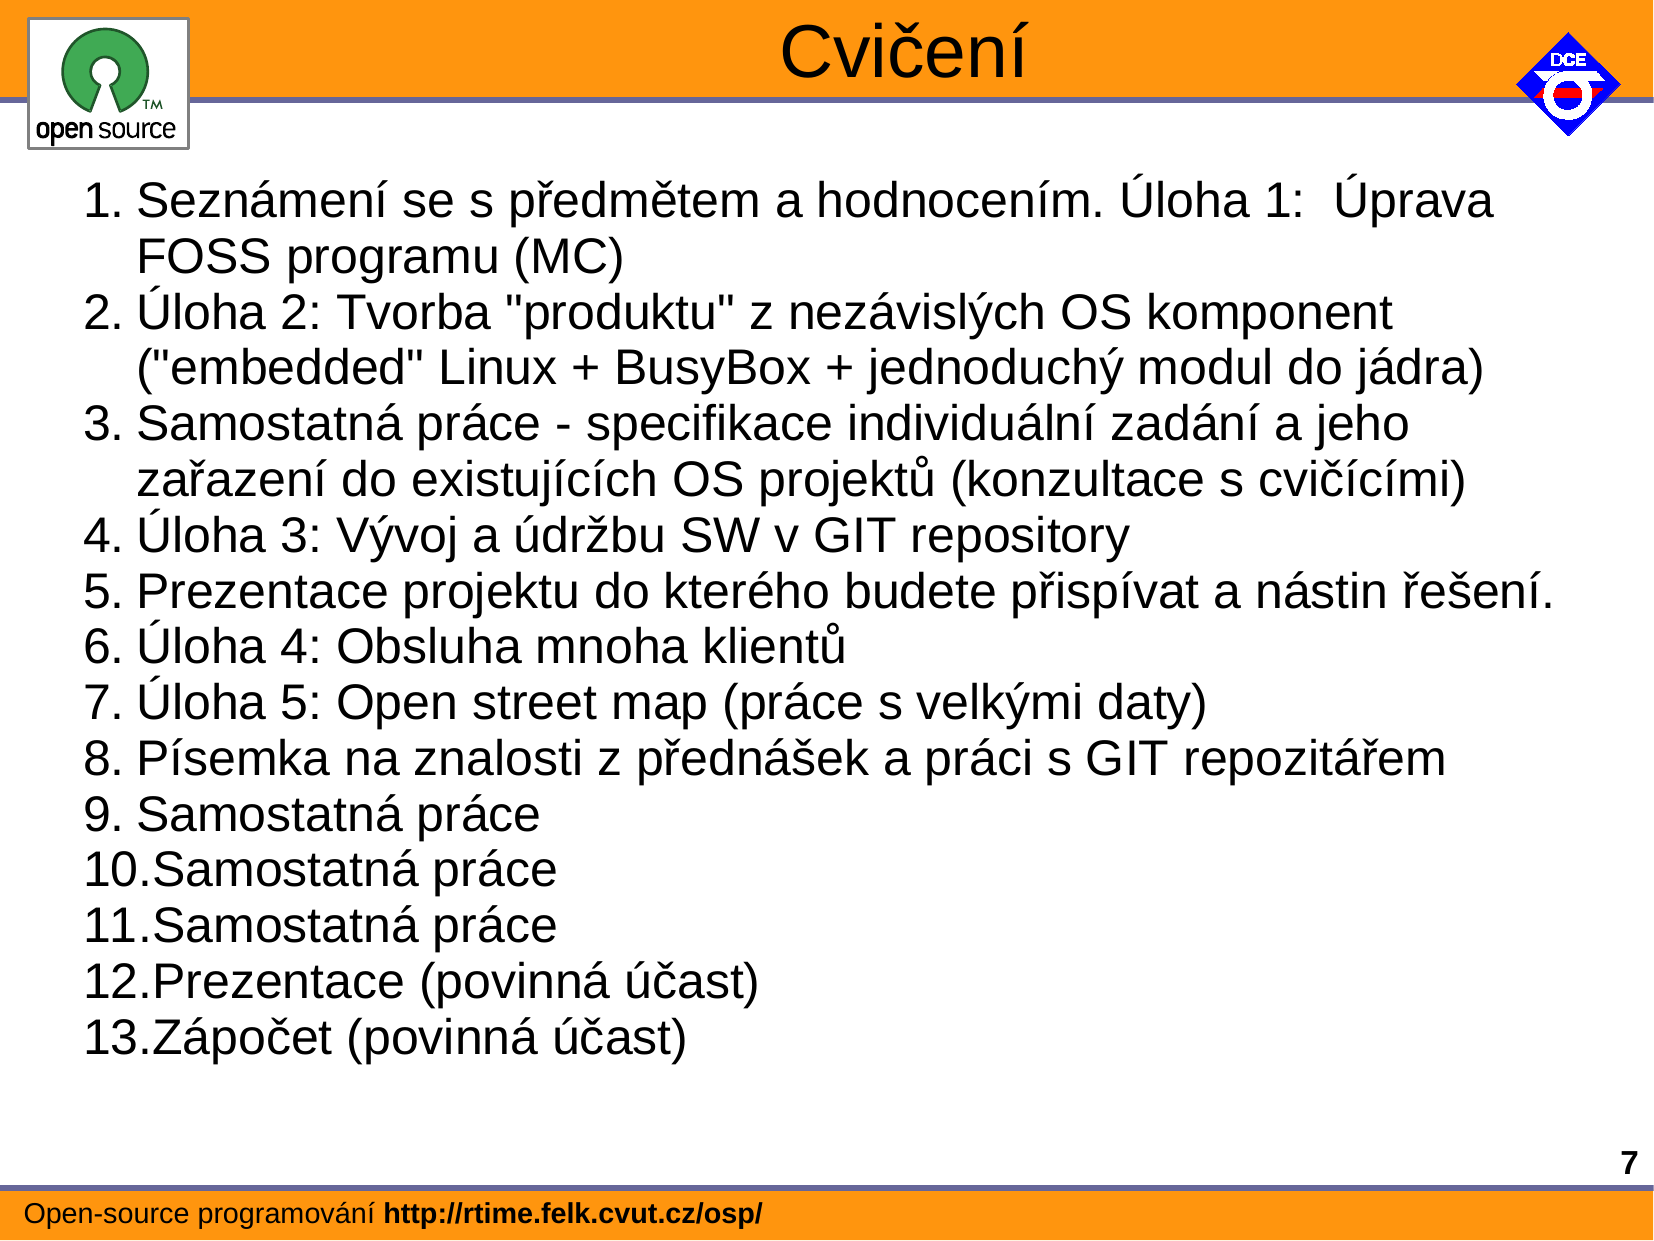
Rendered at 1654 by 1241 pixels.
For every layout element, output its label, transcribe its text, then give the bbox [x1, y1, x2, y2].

title Cvičení [178, 4, 1631, 98]
list Seznámení se s předmětem a hodnocením. Úloha 1: Úprava FOSS programu (MC) Úloha 2: Tvorba "produktu" z nezávislých OS komponent ("embedded" Linux + BusyBox + jednoduchý modul do jádra) Samostatná práce - specifikace individuální zadání a jeho zařazení do existujících OS projektů (konzultace s cvičícími) Úloha 3: Vývoj a údržbu SW v GIT repository Prezentace projektu do kterého budete přispívat a nástin řešení. Úloha 4: Obsluha mnoha klientů Úloha 5: Open street map (práce s velkými daty) Písemka na znalosti z přednášek a práci s GIT repozitářem Samostatná práce Samostatná práce Samostatná práce Prezentace (povinná účast) Zápočet (povinná účast) [65, 172, 1589, 1169]
